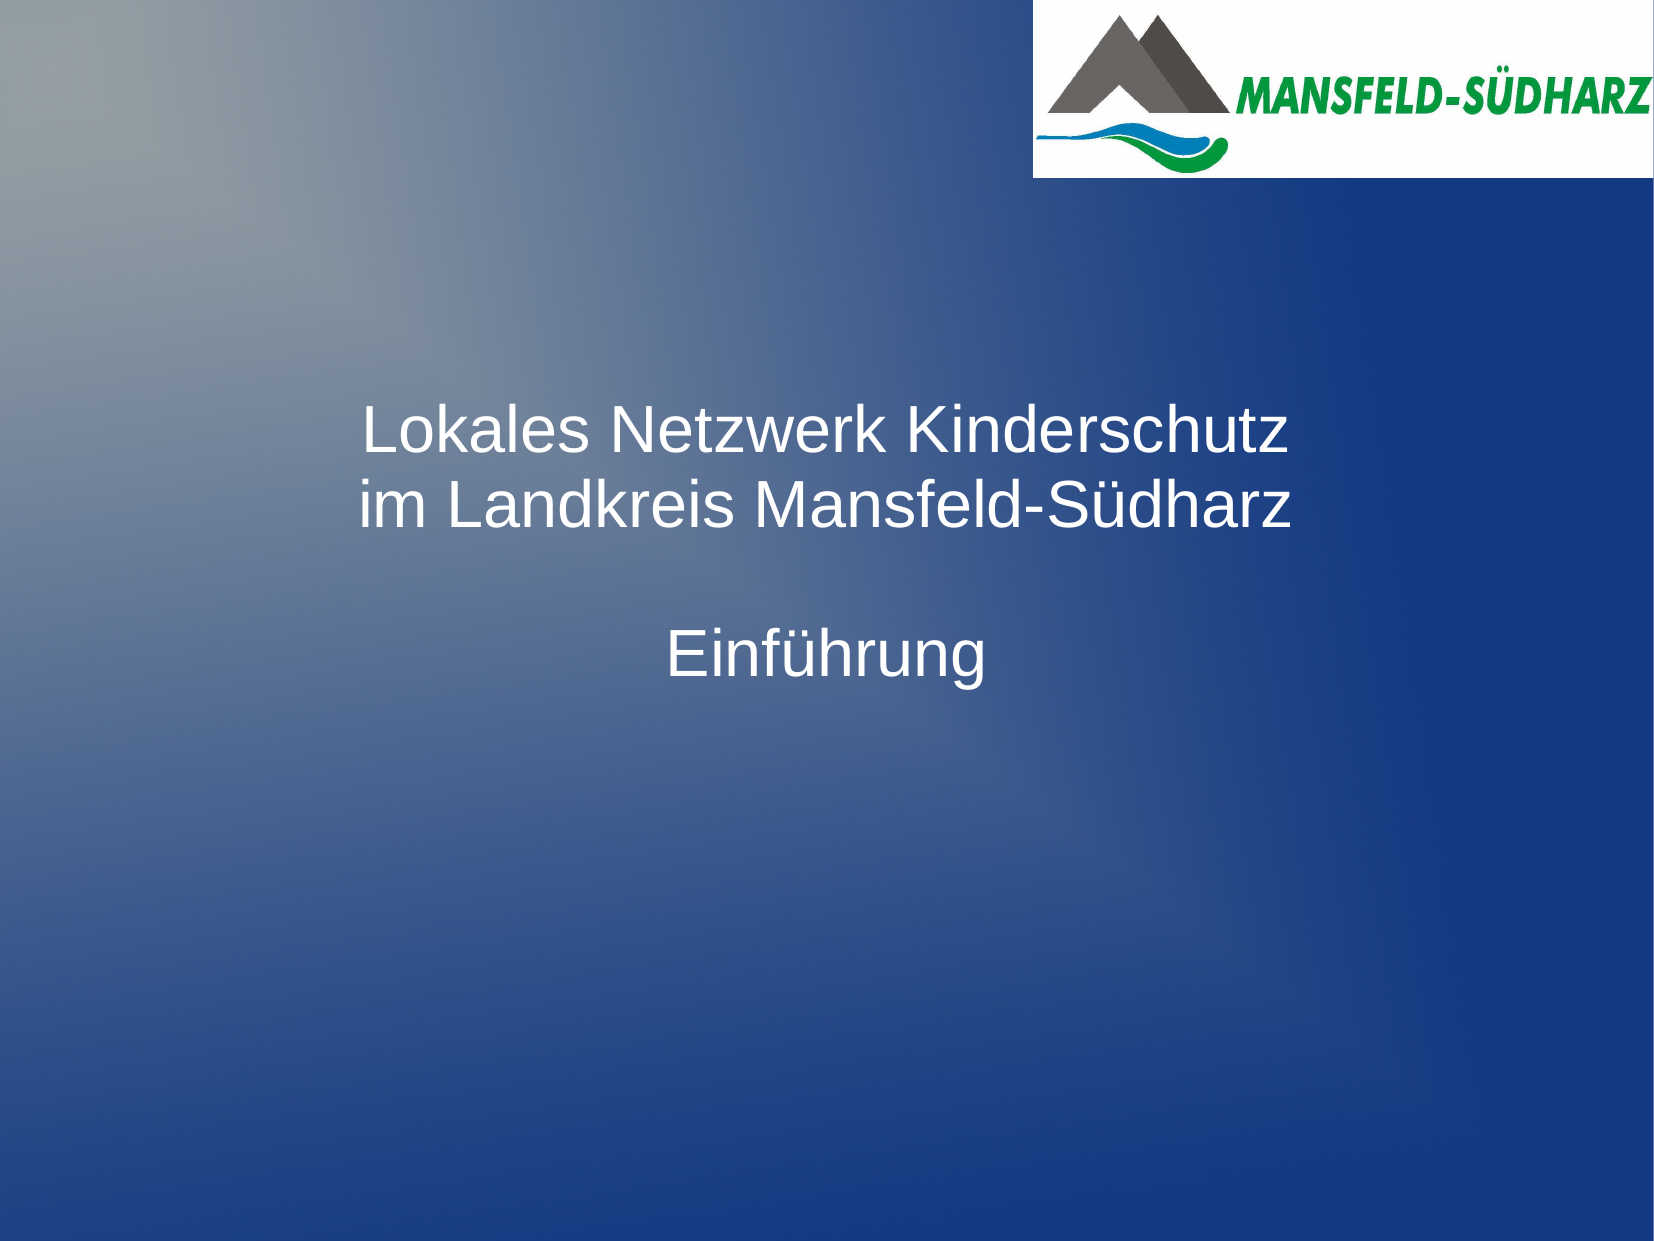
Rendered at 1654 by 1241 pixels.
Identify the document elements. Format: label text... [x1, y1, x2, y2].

subtitle Lokales Netzwerk Kinderschutz im Landkreis Mansfeld-Südharz Einführung [82, 49, 1571, 1109]
picture [0, 0, 1654, 1241]
